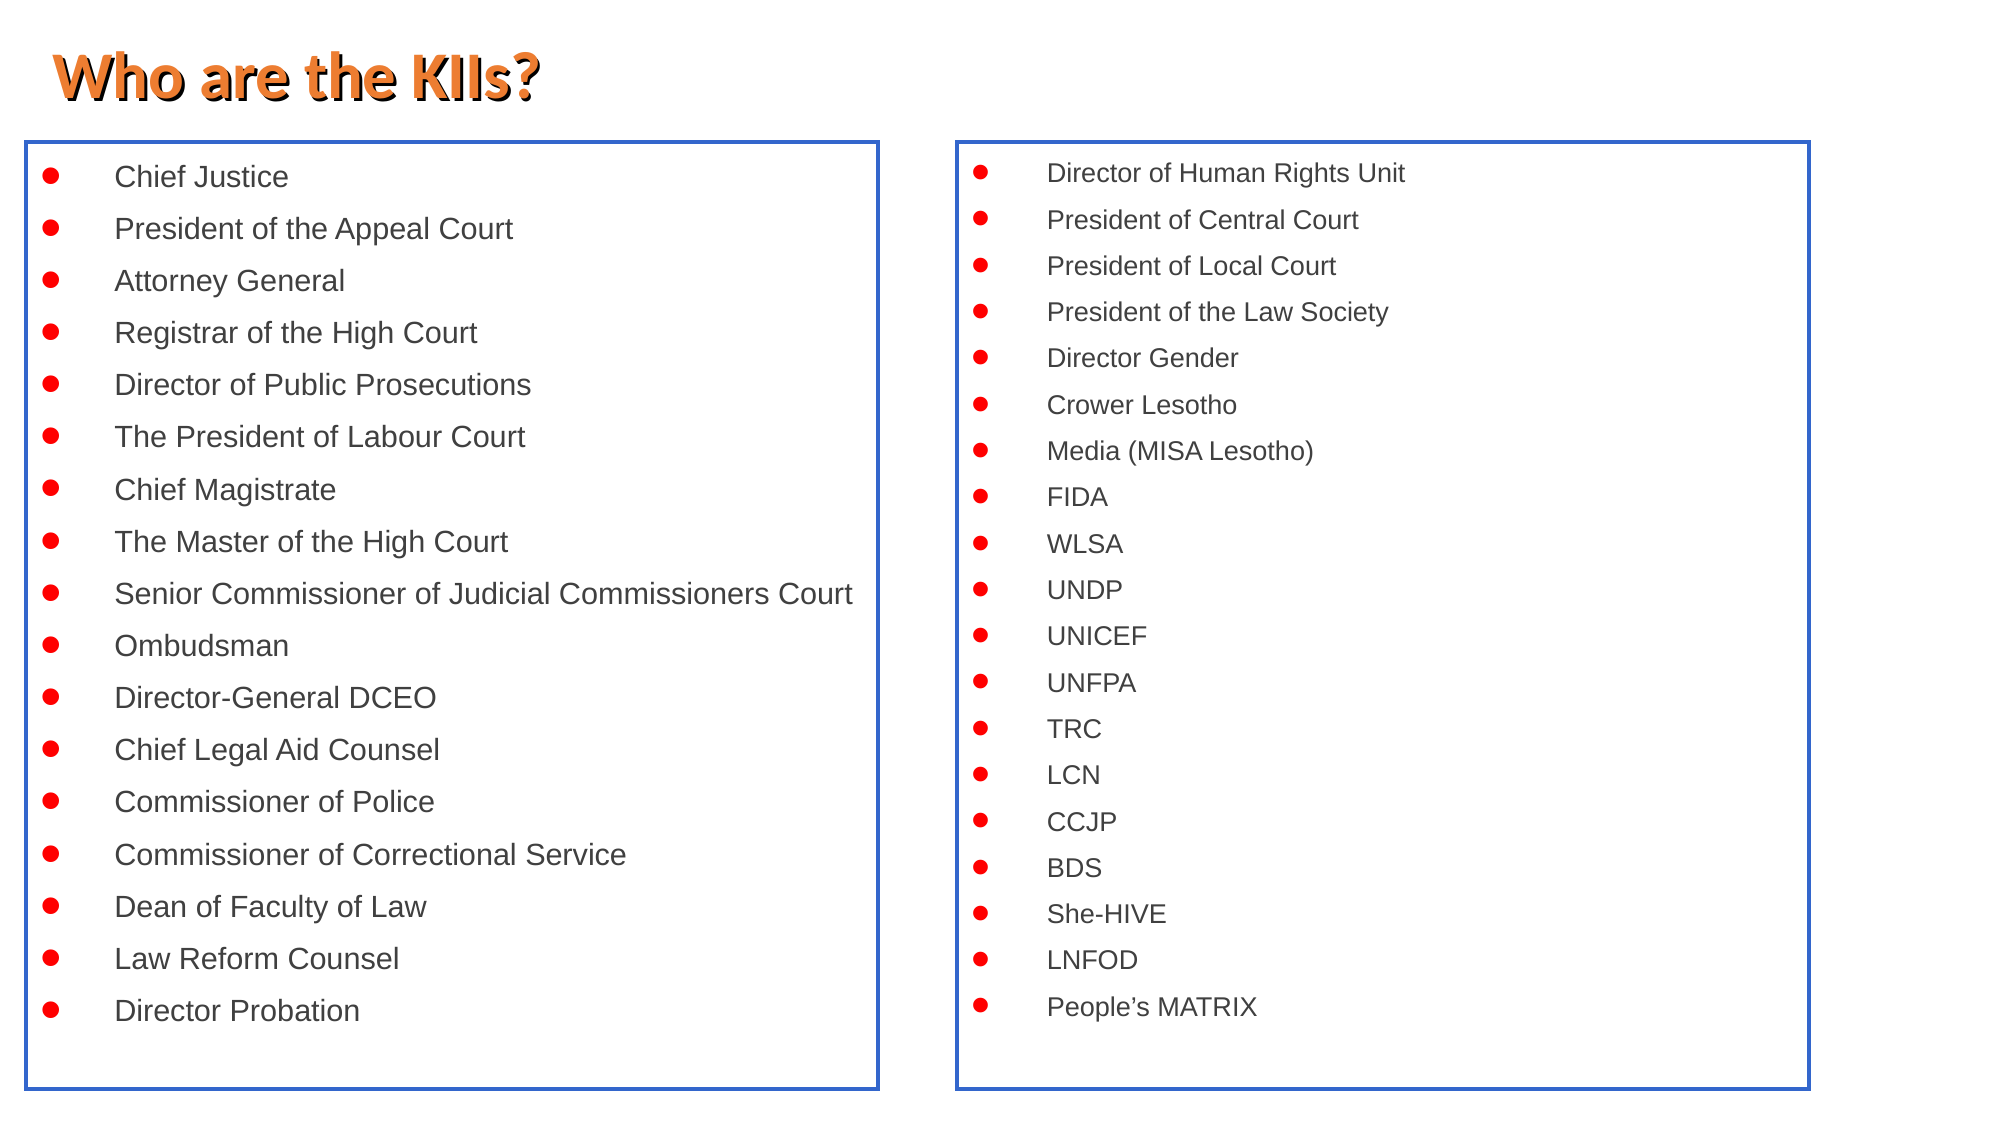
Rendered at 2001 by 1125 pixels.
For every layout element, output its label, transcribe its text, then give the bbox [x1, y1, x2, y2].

title Who are the KIIs? [0, 11, 2000, 161]
text_box Chief Justice President of the Appeal Court Attorney General Registrar of the High Court Director of Public Prosecutions The President of Labour Court Chief Magistrate The Master of the High Court Senior Commissioner of Judicial Commissioners Court Ombudsman Director-General DCEO Chief Legal Aid Counsel Commissioner of Police Commissioner of Correctional Service Dean of Faculty of Law Law Reform Counsel Director Probation [25, 141, 879, 1090]
text_box Director of Human Rights Unit President of Central Court President of Local Court President of the Law Society Director Gender Crower Lesotho Media (MISA Lesotho) FIDA WLSA UNDP UNICEF UNFPA TRC LCN CCJP BDS She-HIVE LNFOD People’s MATRIX [956, 141, 1810, 1090]
